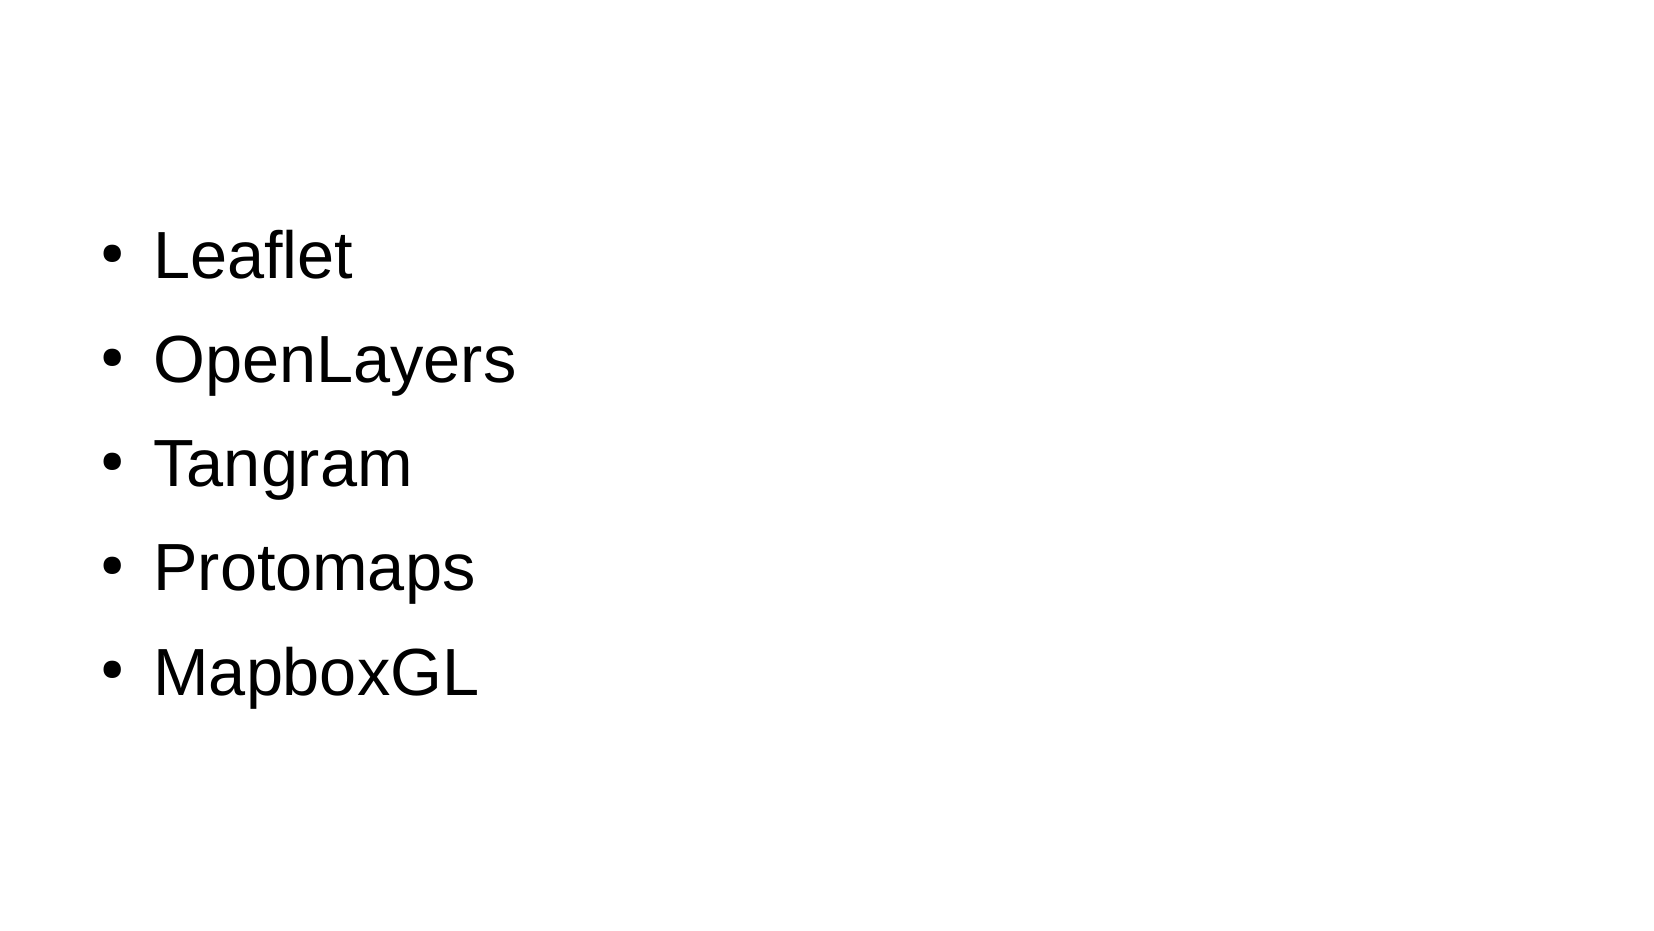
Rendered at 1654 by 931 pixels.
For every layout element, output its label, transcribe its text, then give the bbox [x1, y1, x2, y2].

list Leaflet OpenLayers Tangram Protomaps MapboxGL [82, 217, 809, 758]
